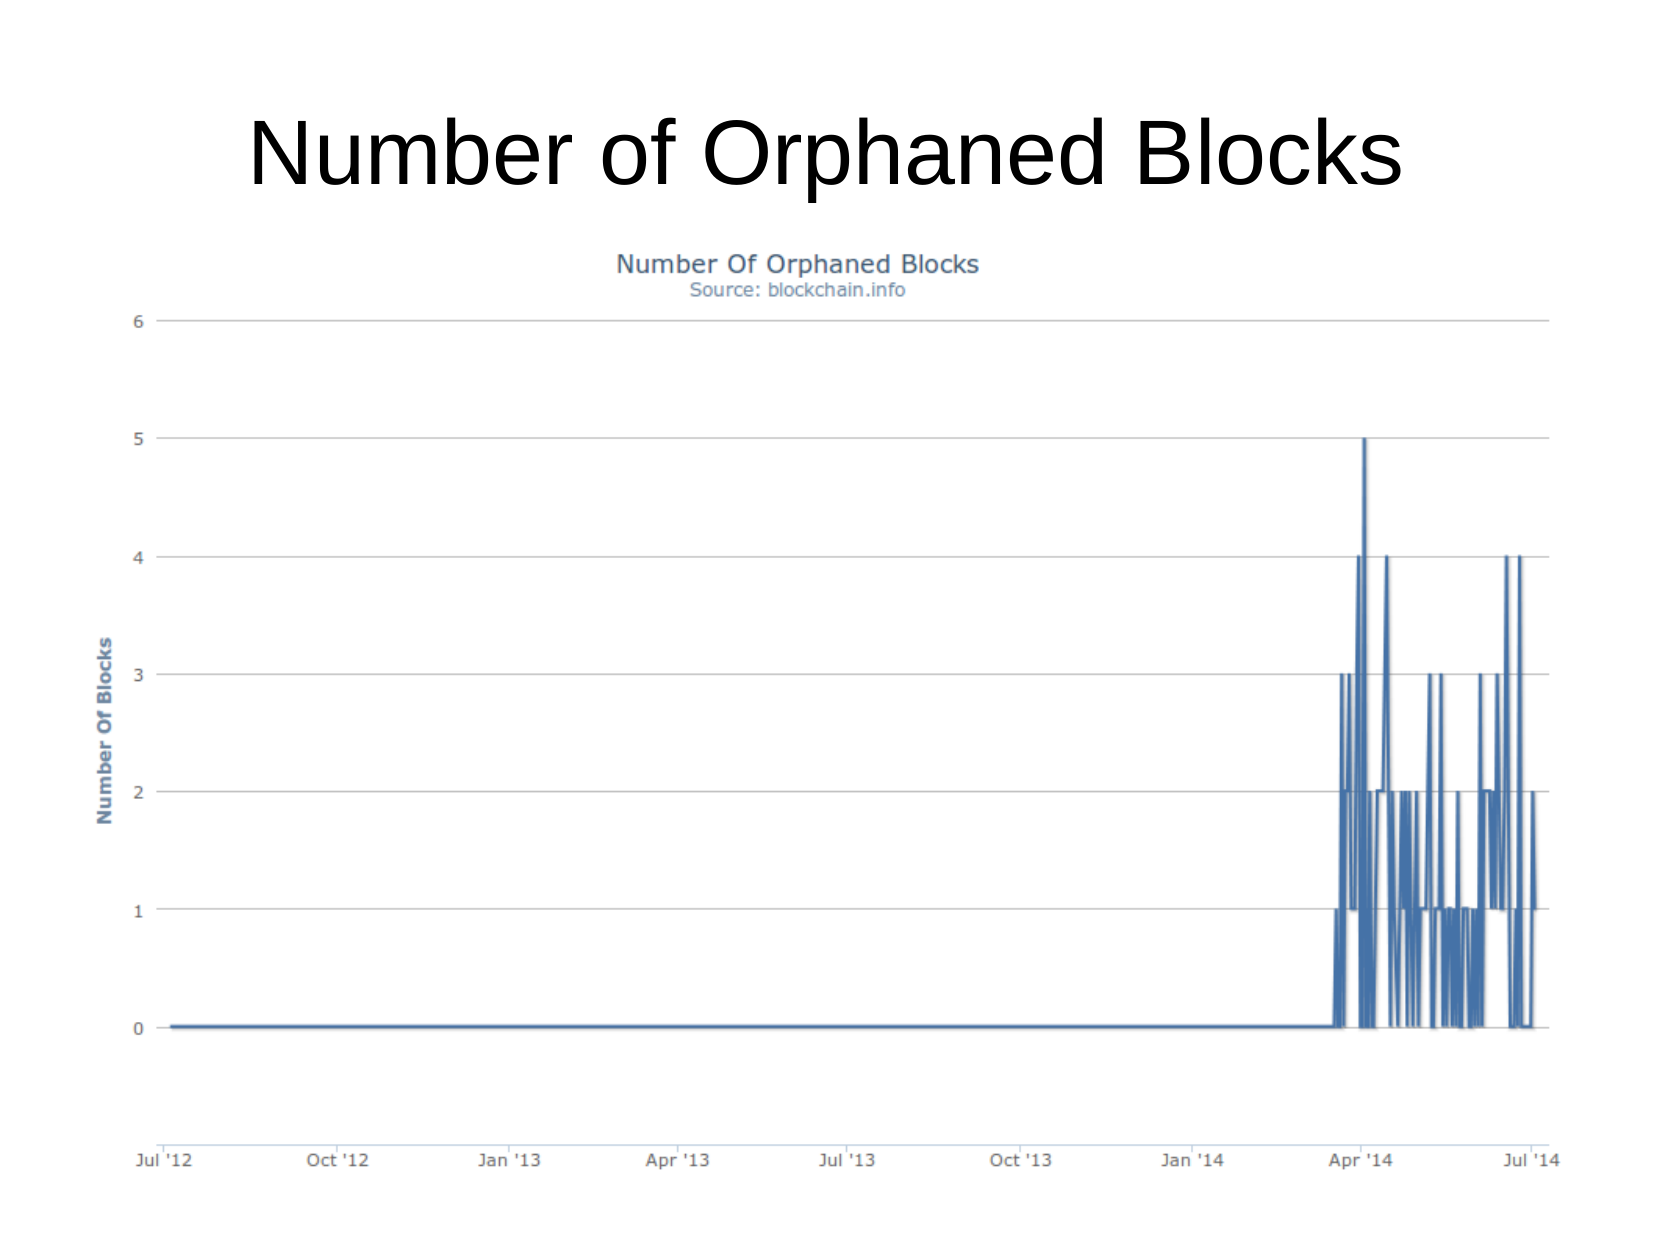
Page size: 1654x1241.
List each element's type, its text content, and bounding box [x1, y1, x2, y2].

title Number of Orphaned Blocks [82, 49, 1571, 257]
picture [91, 242, 1562, 1179]
